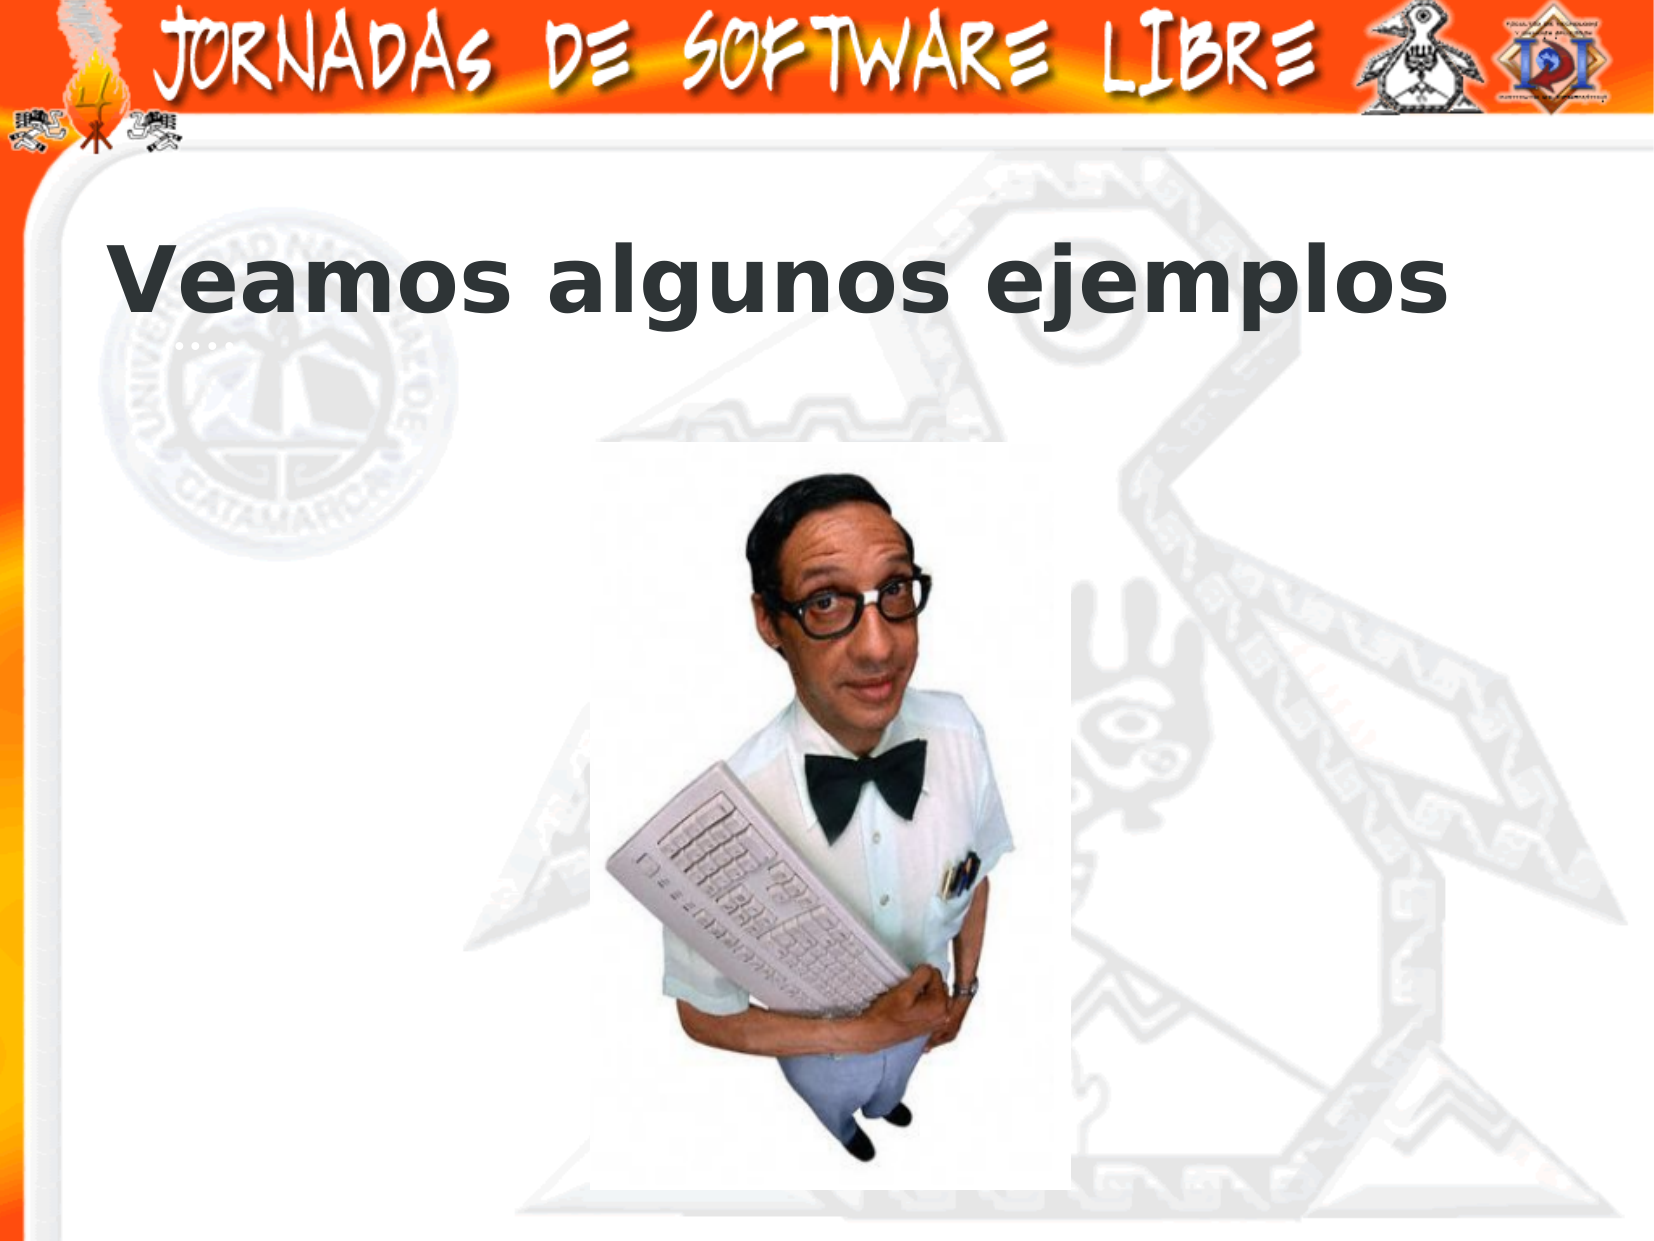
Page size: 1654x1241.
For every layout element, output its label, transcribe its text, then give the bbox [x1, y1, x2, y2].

list .... [82, 290, 1571, 1109]
title Veamos algunos ejemplos [106, 177, 1595, 385]
picture [0, 0, 1654, 1241]
